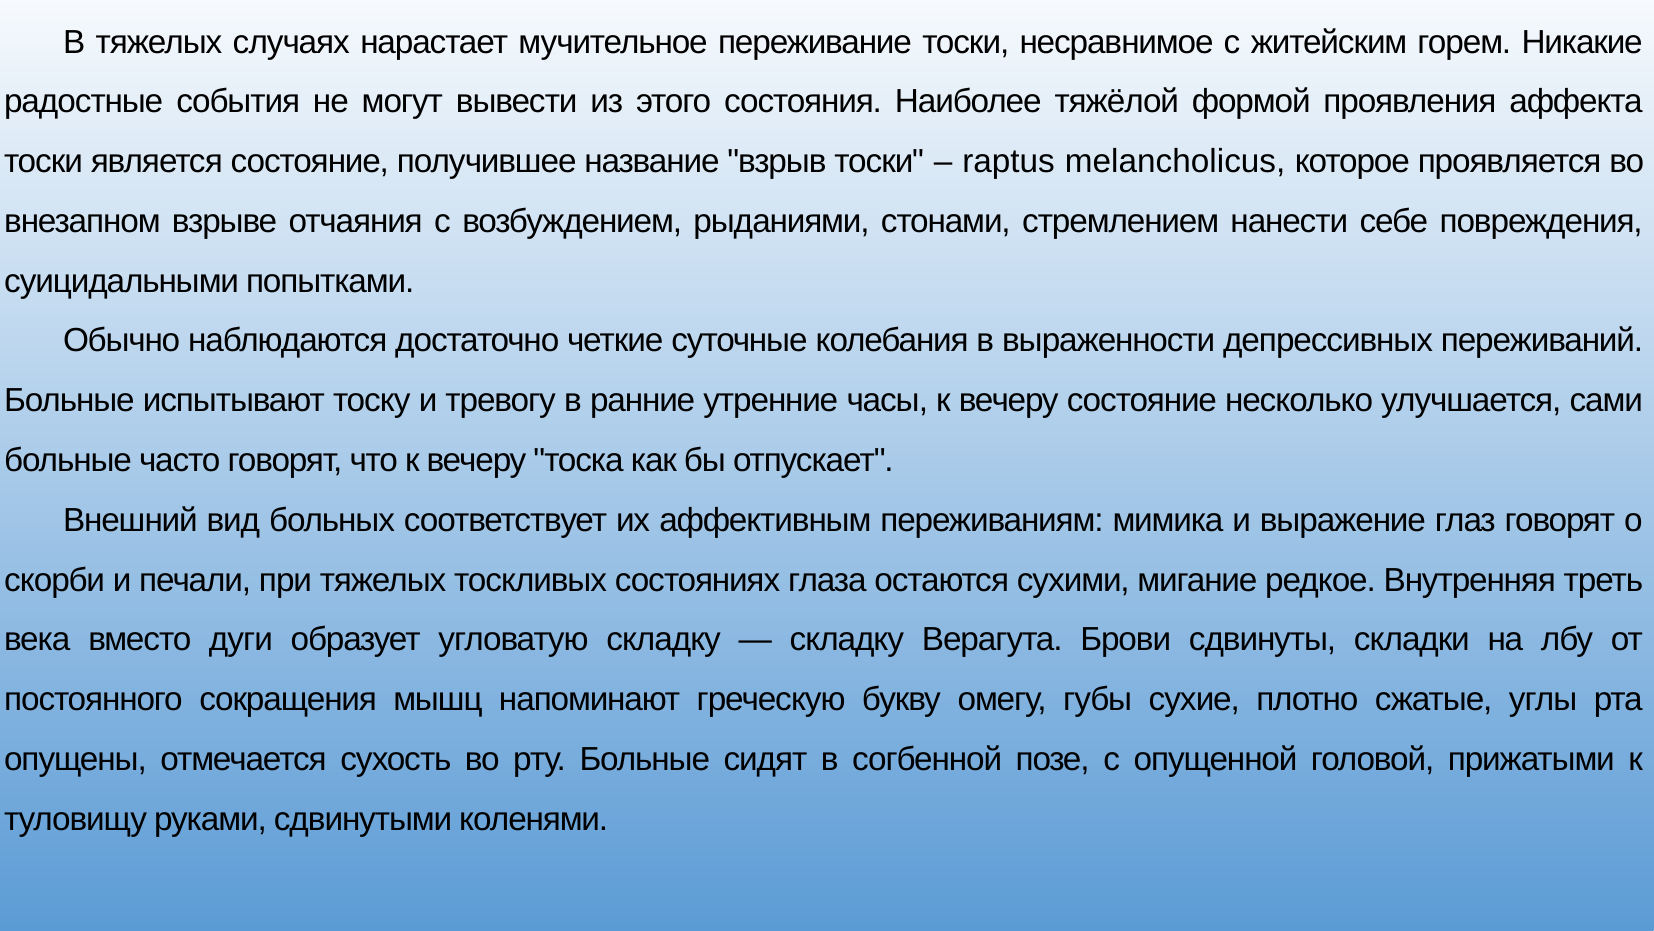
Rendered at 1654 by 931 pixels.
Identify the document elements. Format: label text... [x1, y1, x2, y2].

list В тяжелых случаях нарастает мучительное переживание тоски, несравнимое с житейским горем. Никакие радостные события не могут вывести из этого состояния. Наиболее тяжёлой формой проявления аффекта тоски является состояние, получившее название "взрыв тоски" – raptus melancholicus, которое проявляется во внезапном взрыве отчаяния с возбуждением, рыданиями, стонами, стремлением нанести себе повреждения, суицидальными попытками. Обычно наблюдаются достаточно четкие суточные колебания в выраженности депрессивных переживаний. Больные испытывают тоску и тревогу в ранние утренние часы, к вечеру состояние несколько улучшается, сами больные часто говорят, что к вечеру "тоска как бы отпускает". Внешний вид больных соответствует их аффективным переживаниям: мимика и выражение глаз говорят о скорби и печали, при тяжелых тоскливых состояниях глаза остаются сухими, мигание редкое. Внутренняя треть века вместо дуги образует угловатую складку — складку Верагута. Брови сдвинуты, складки на лбу от постоянного сокращения мышц напоминают греческую букву омегу, губы сухие, плотно сжатые, углы рта опущены, отмечается сухость во рту. Больные сидят в согбенной позе, с опущенной головой, прижатыми к туловищу руками, сдвинутыми коленями. [0, 0, 1654, 931]
